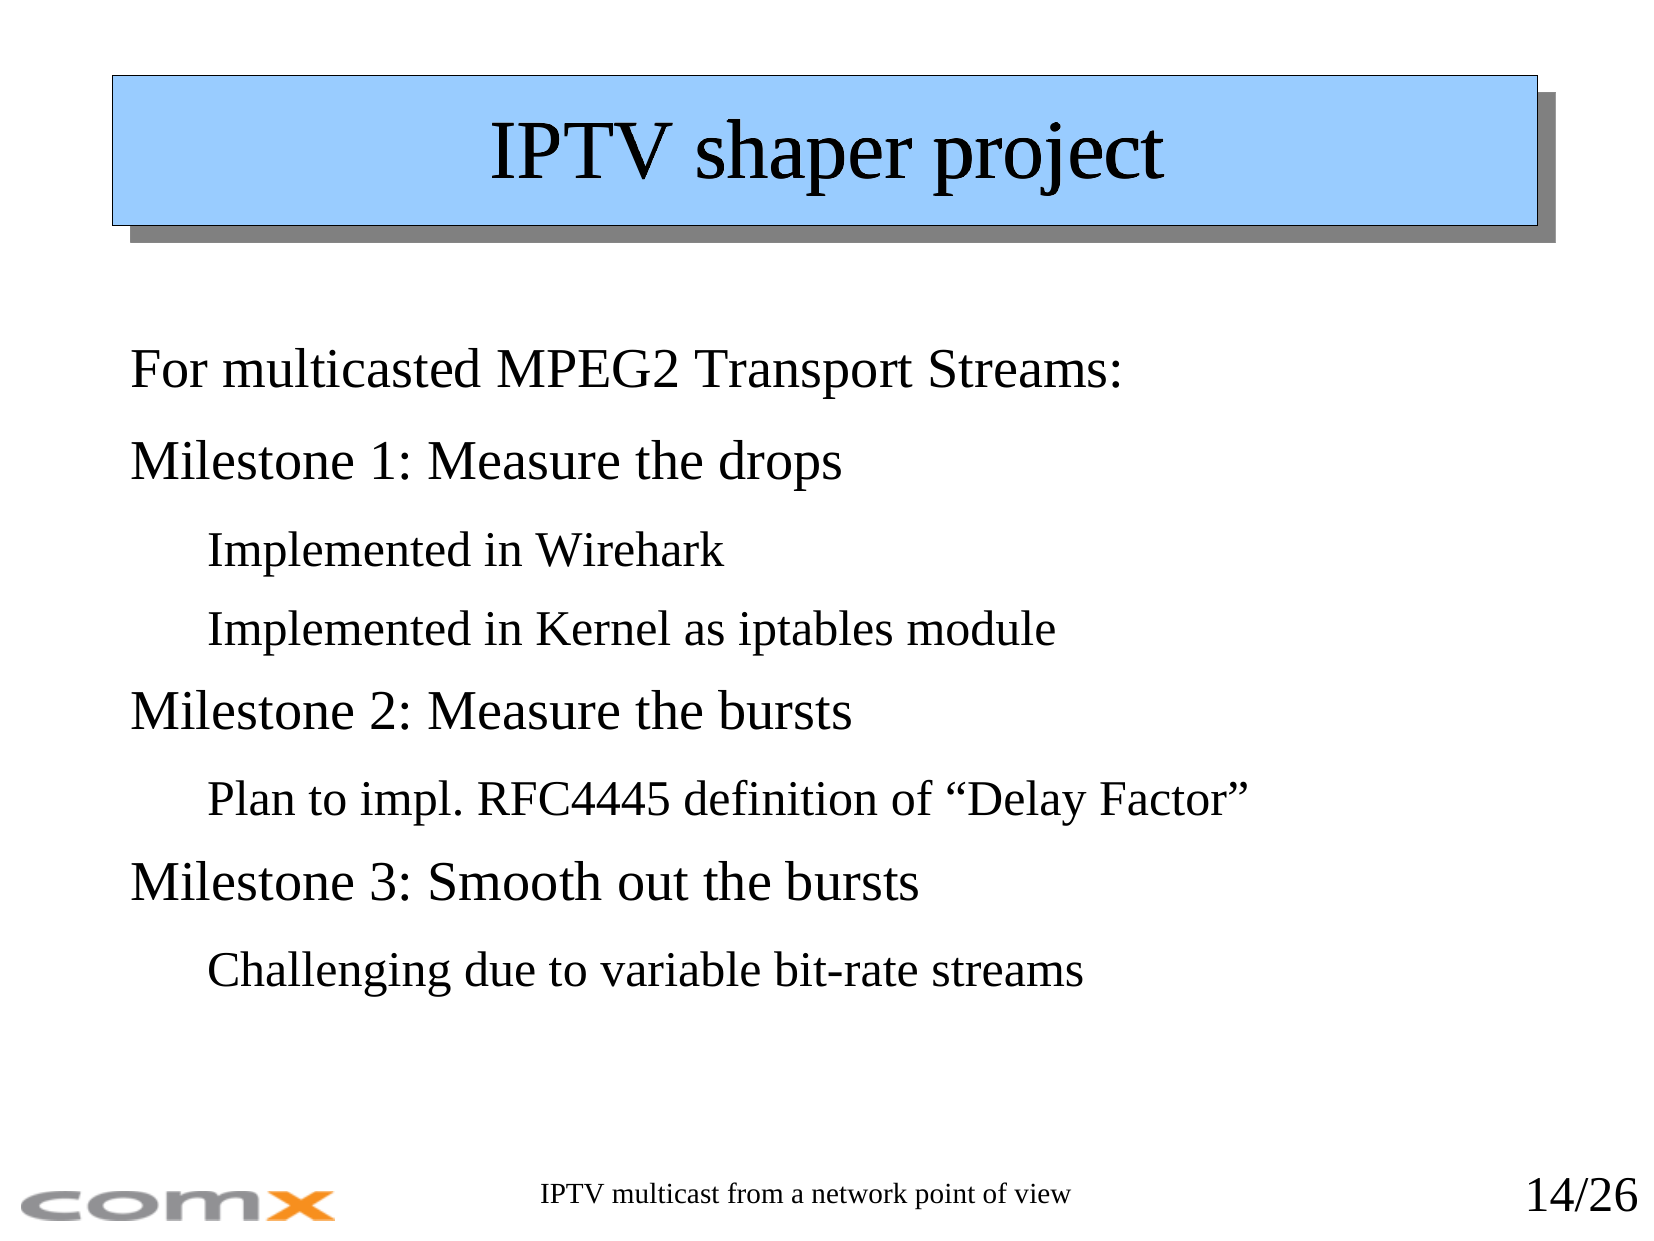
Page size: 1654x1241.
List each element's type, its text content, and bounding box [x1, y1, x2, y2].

picture [21, 1191, 335, 1221]
list For multicasted MPEG2 Transport Streams: Milestone 1: Measure the drops Implemented in Wirehark Implemented in Kernel as iptables module Milestone 2: Measure the bursts Plan to impl. RFC4445 definition of “Delay Factor” Milestone 3: Smooth out the bursts Challenging due to variable bit-rate streams [112, 337, 1538, 1096]
title IPTV shaper project [116, 89, 1538, 210]
